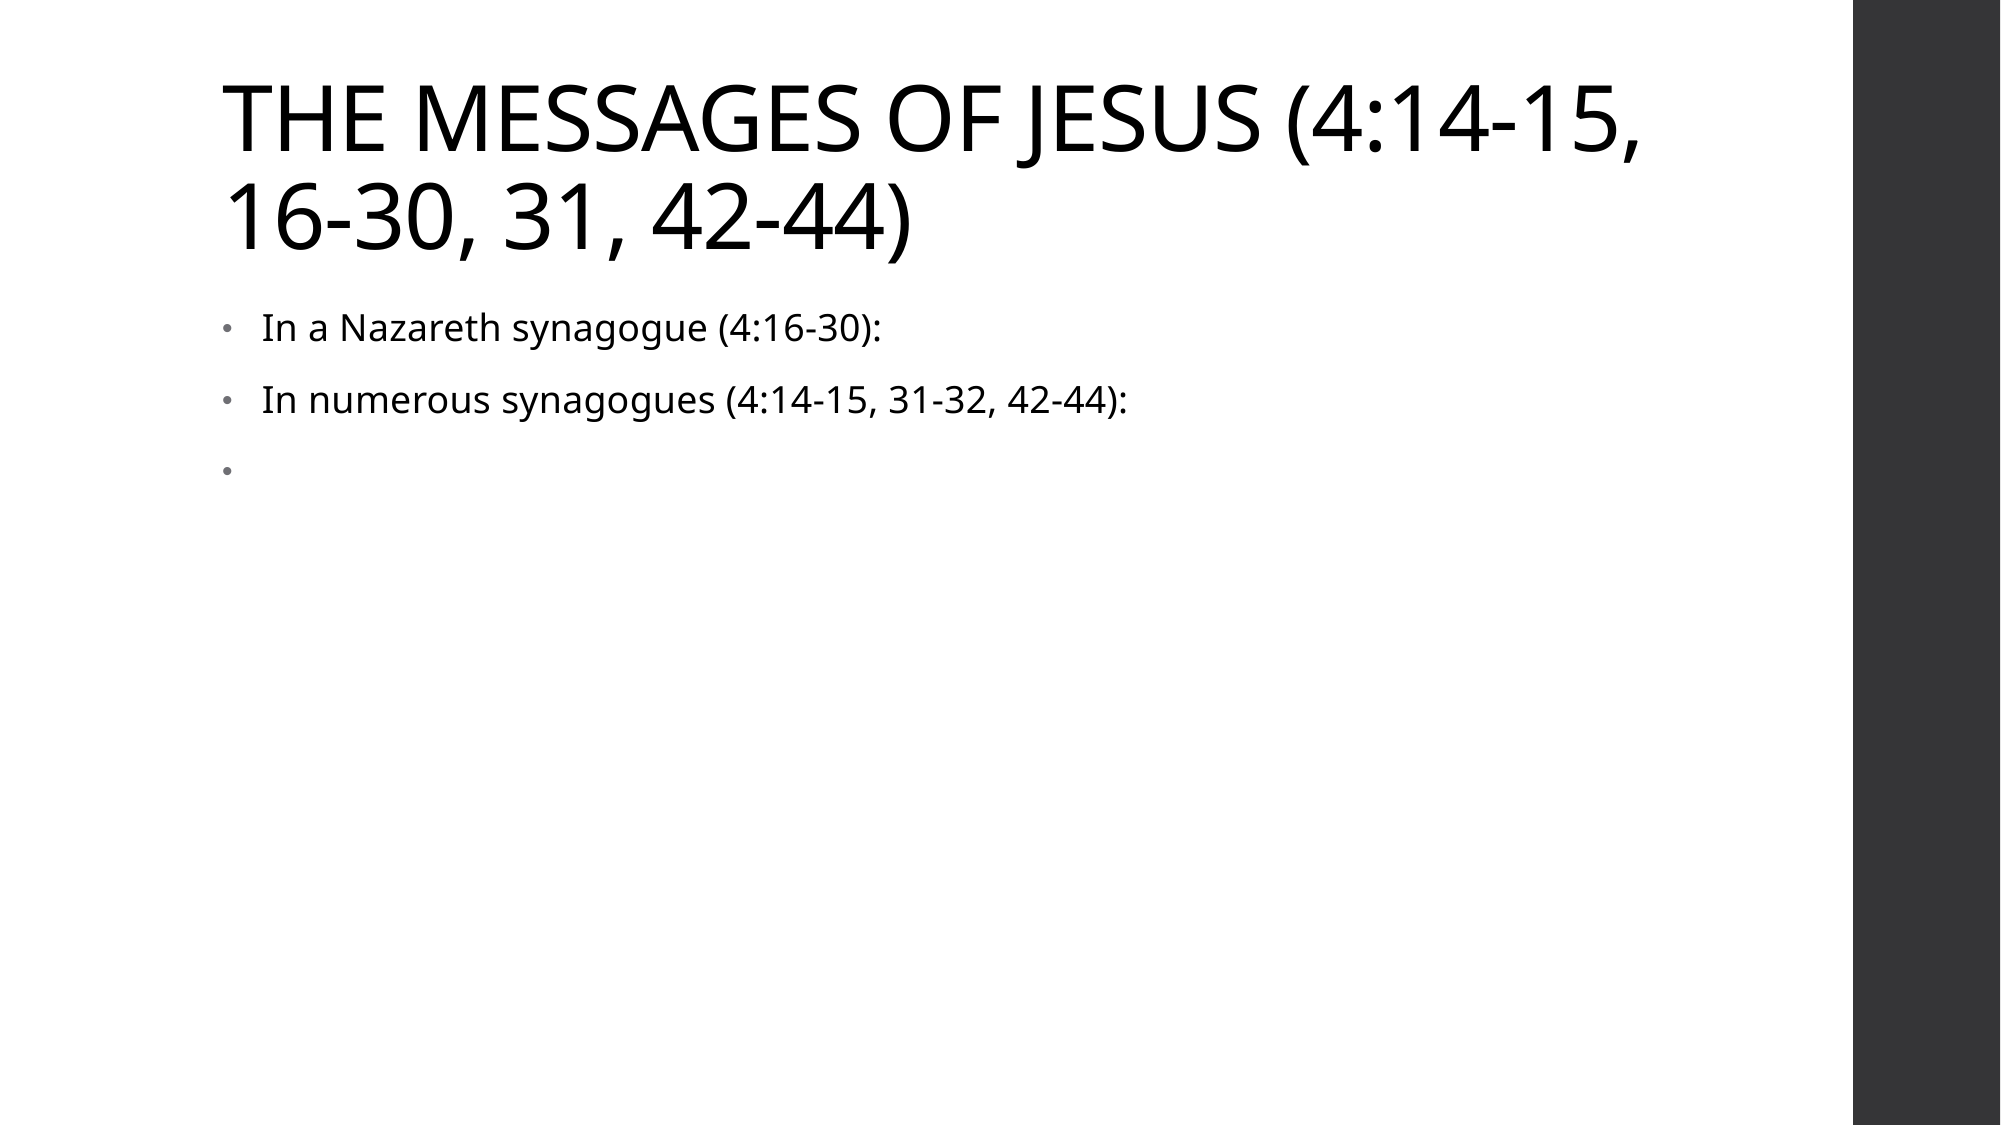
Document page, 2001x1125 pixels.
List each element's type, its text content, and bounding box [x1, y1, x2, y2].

list In a Nazareth synagogue (4:16-30): In numerous synagogues (4:14-15, 31-32, 42-44): [206, 299, 1617, 1014]
title THE MESSAGES OF JESUS (4:14-15, 16-30, 31, 42-44) [206, 60, 1797, 278]
